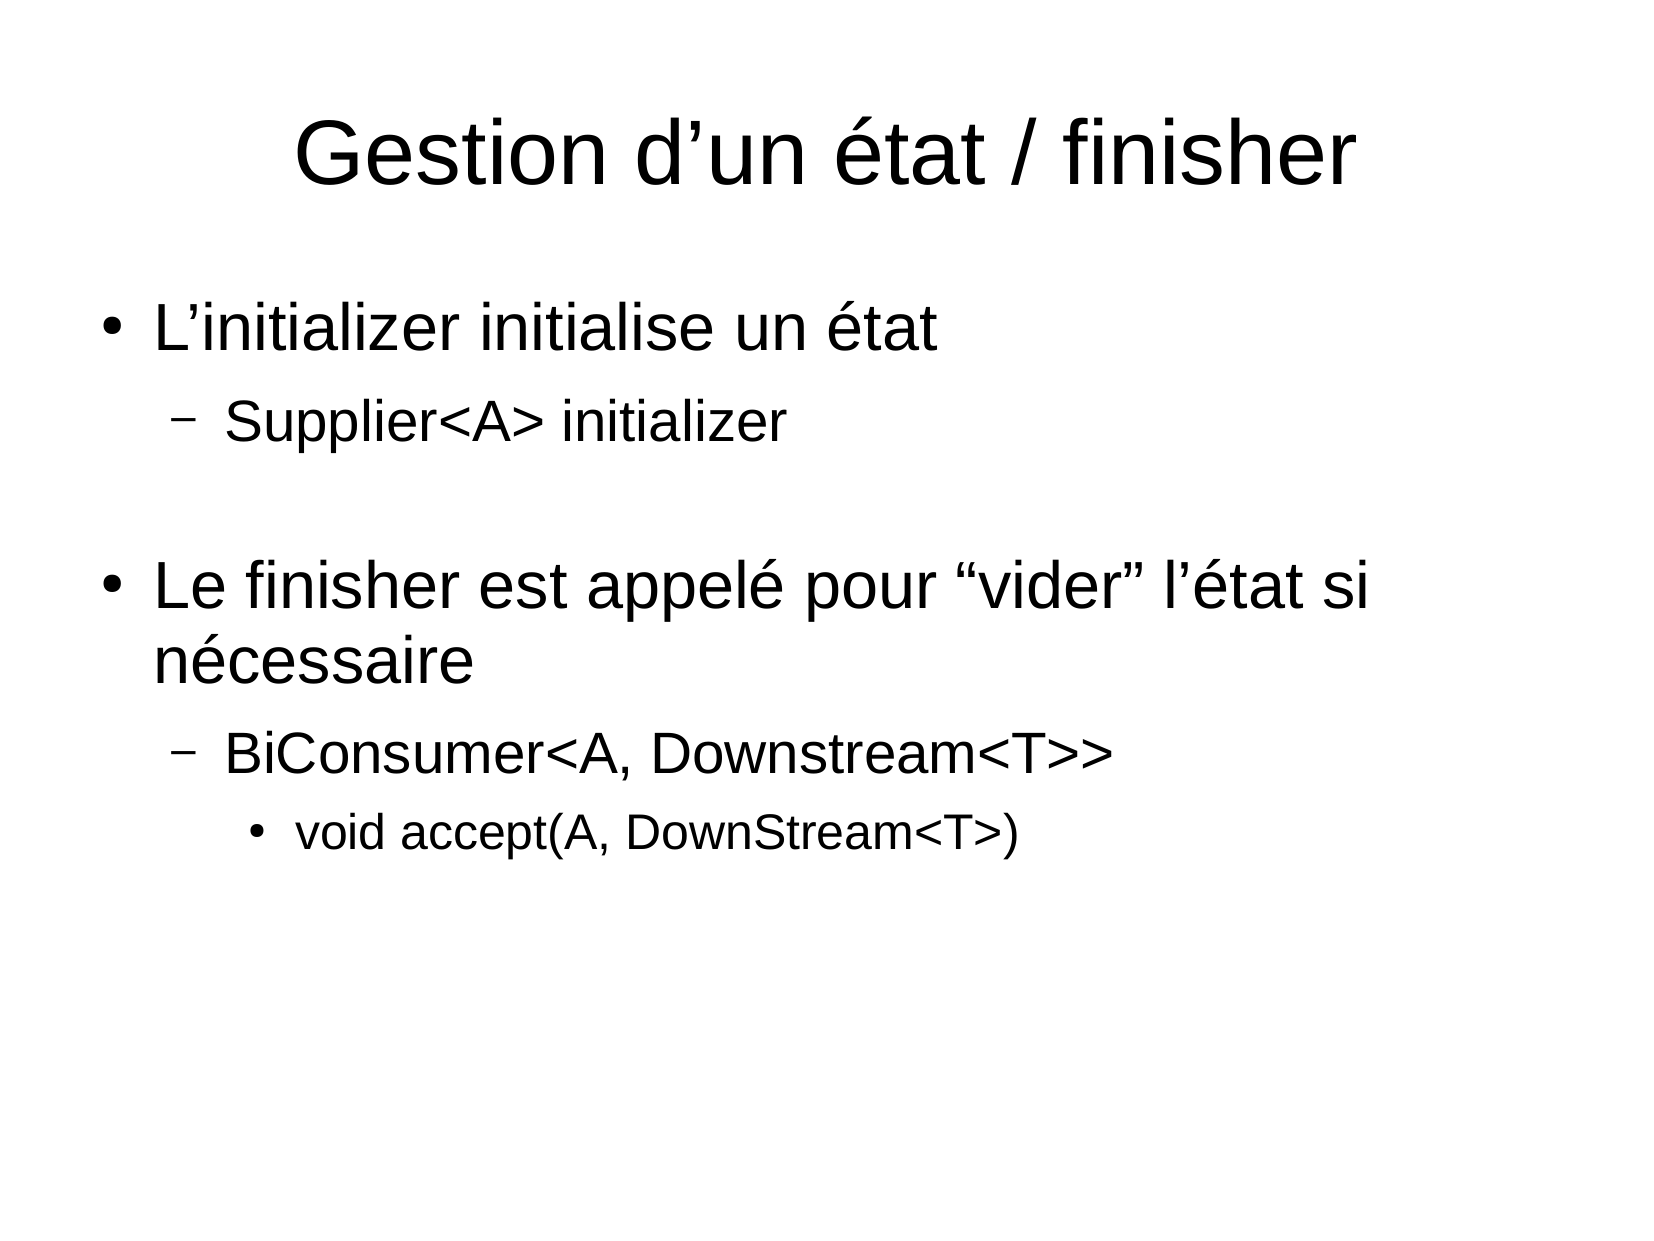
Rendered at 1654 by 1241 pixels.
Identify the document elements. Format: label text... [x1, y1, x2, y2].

list L’initializer initialise un état Supplier<A> initializer Le finisher est appelé pour “vider” l’état si nécessaire BiConsumer<A, Downstream<T>> void accept(A, DownStream<T>) [82, 290, 1571, 1010]
title Gestion d’un état / finisher [82, 49, 1571, 257]
